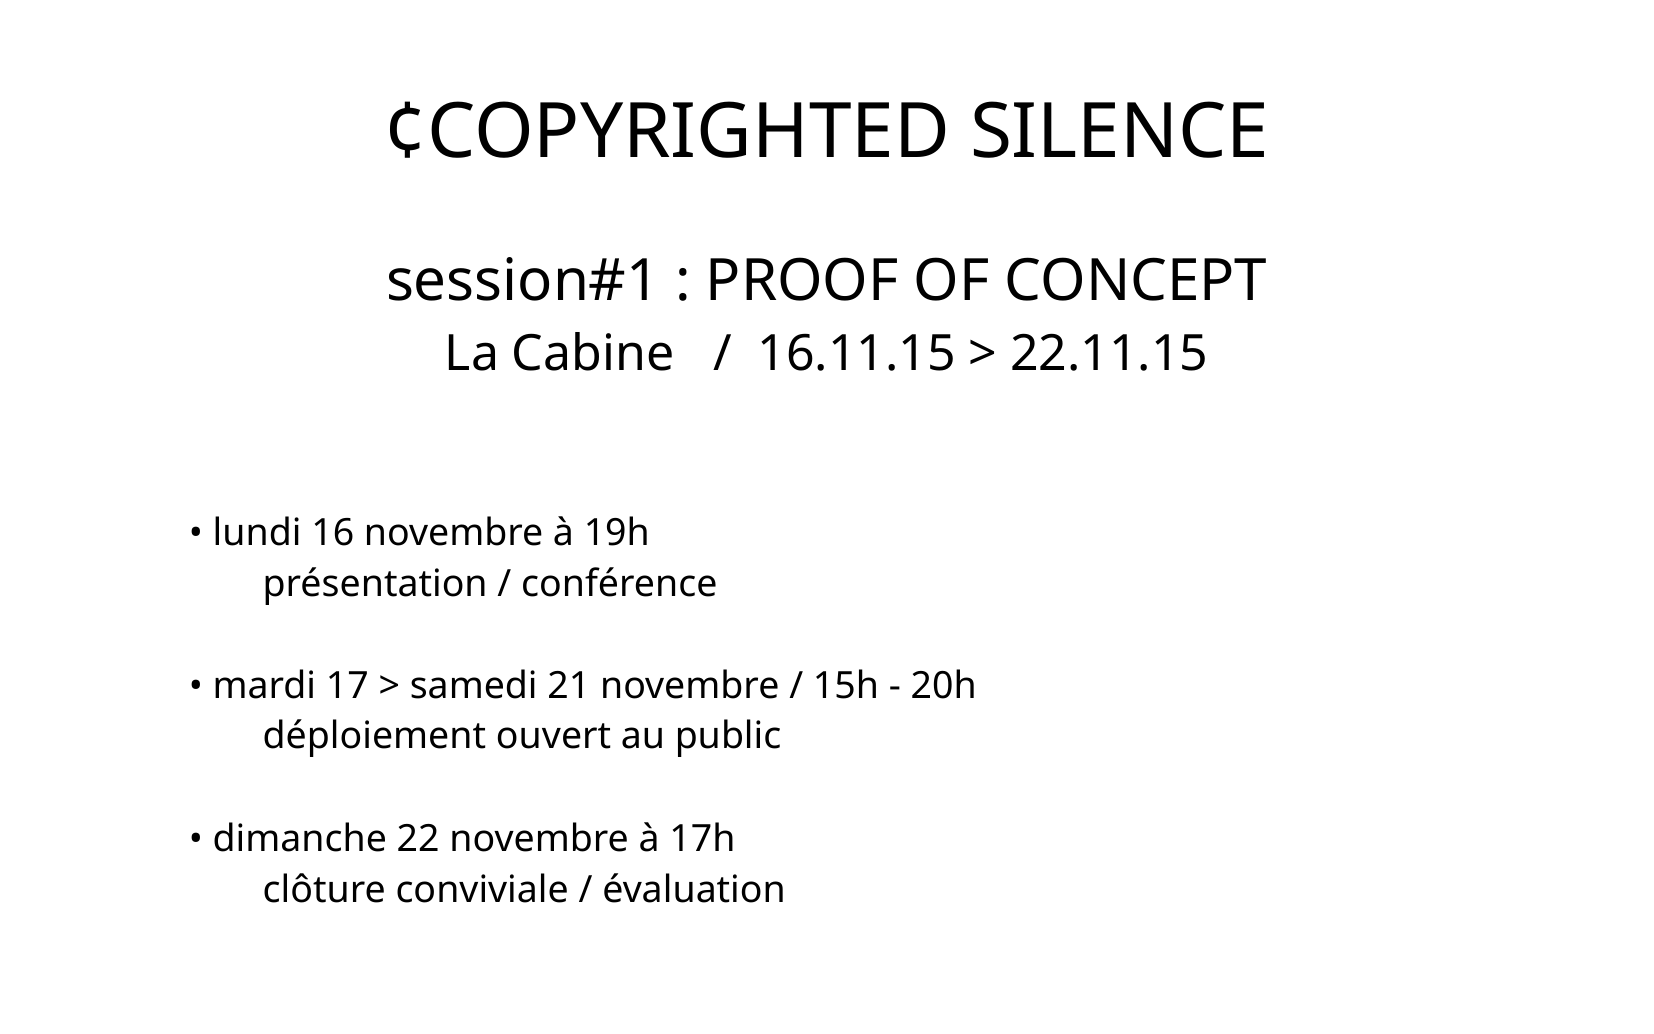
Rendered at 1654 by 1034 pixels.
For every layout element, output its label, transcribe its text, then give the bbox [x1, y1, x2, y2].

title ¢COPYRIGHTED SILENCE [82, 41, 1571, 214]
subtitle session#1 : PROOF OF CONCEPT La Cabine / 16.11.15 > 22.11.15 • lundi 16 novembre à 19h présentation / conférence • mardi 17 > samedi 21 novembre / 15h - 20h déploiement ouvert au public • dimanche 22 novembre à 17h clôture conviviale / évaluation [82, 236, 1571, 847]
